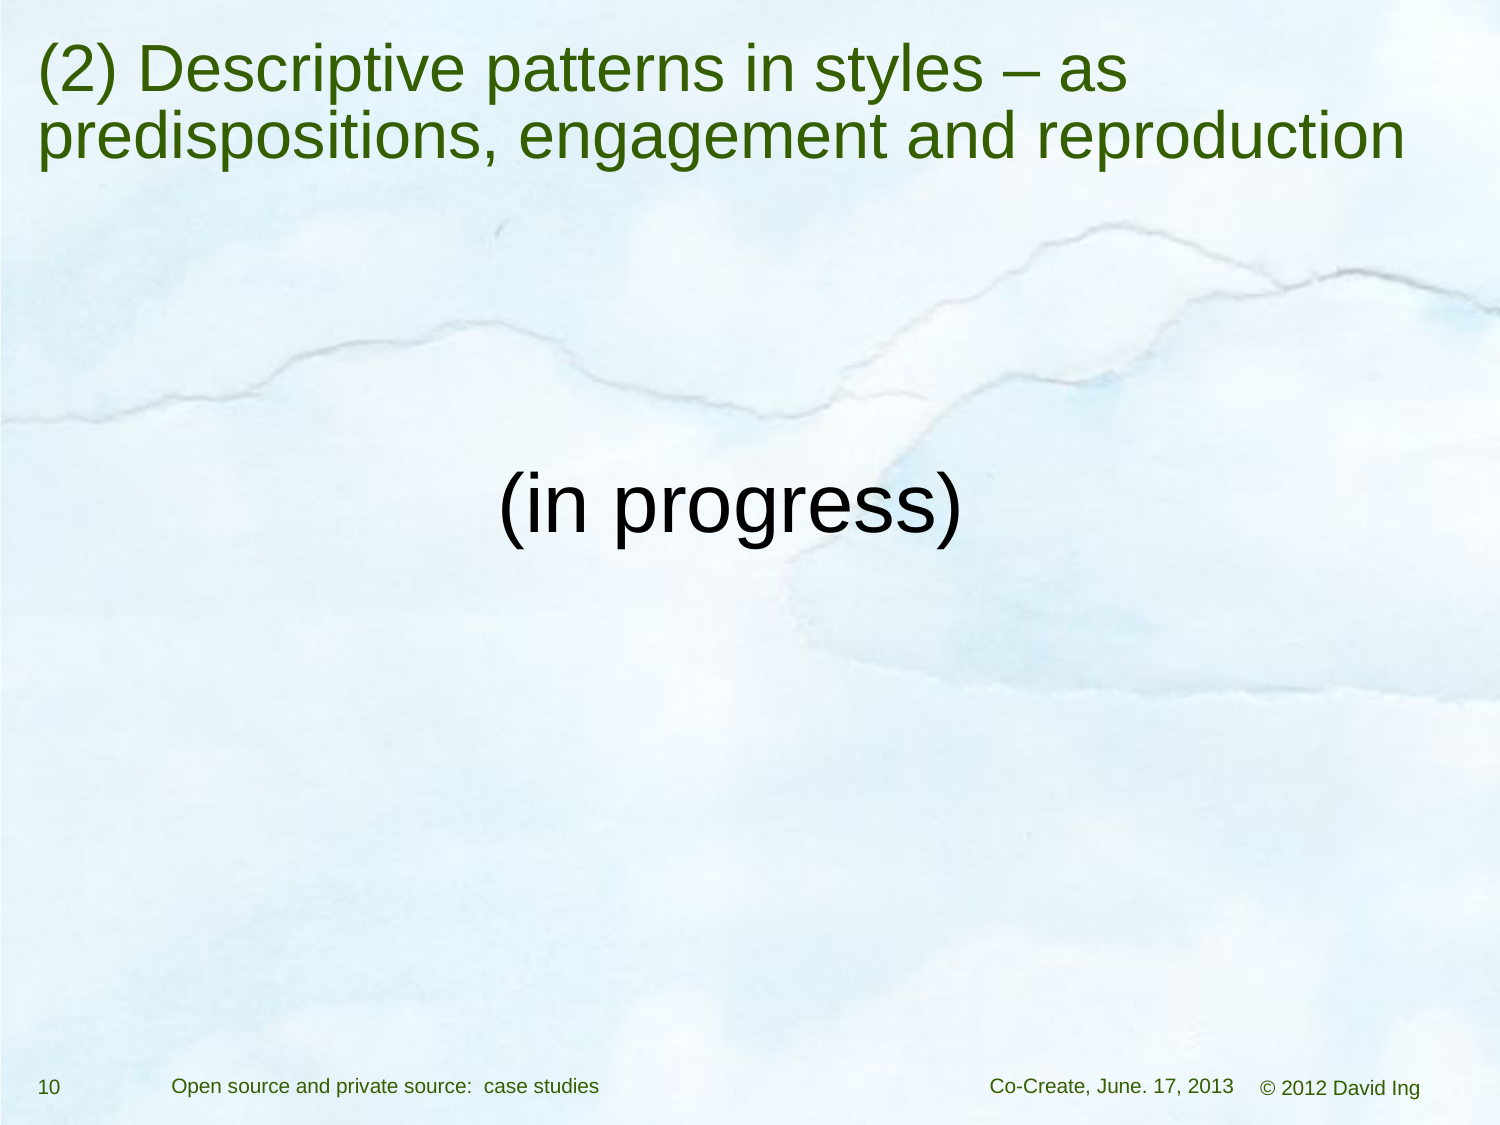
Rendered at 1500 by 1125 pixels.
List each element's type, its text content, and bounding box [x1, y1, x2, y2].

text_box (in progress) [187, 450, 1276, 558]
picture [0, 0, 1500, 1125]
title (2) Descriptive patterns in styles – as predispositions, engagement and reproduction [37, 37, 1463, 180]
